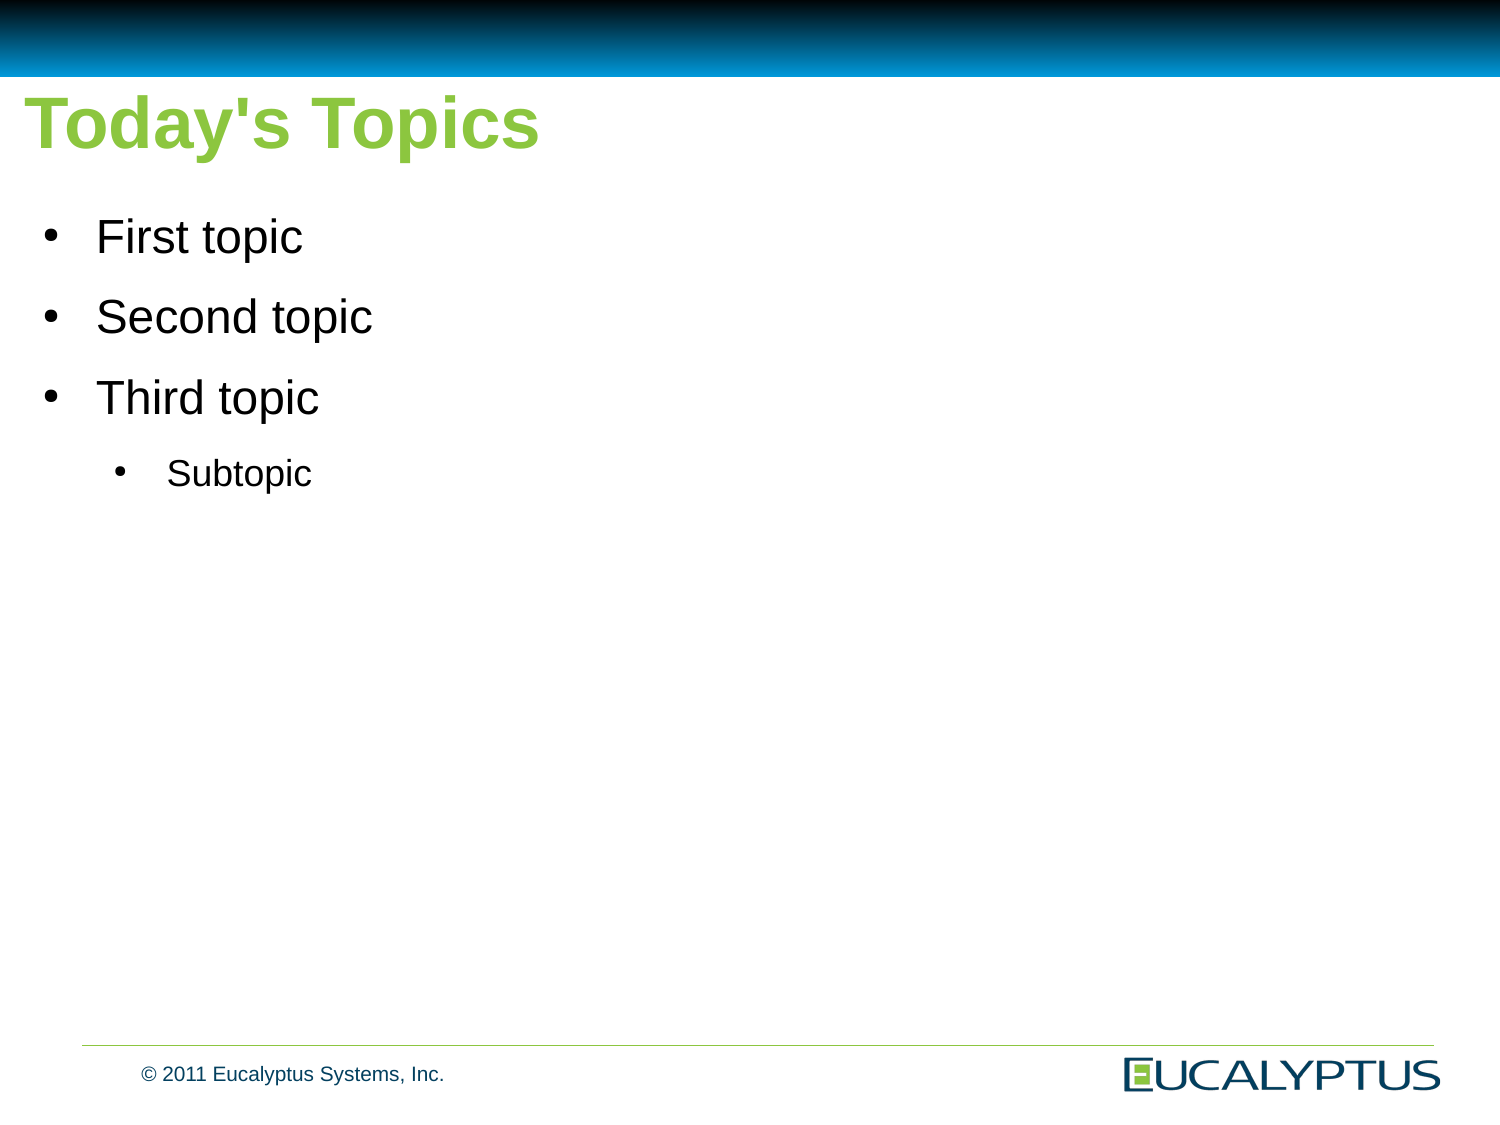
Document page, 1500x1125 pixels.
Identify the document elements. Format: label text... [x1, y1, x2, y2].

title Today's Topics [24, 76, 1475, 175]
list First topic Second topic Third topic Subtopic [24, 212, 1475, 1008]
picture [1121, 1056, 1443, 1093]
picture [141, 1066, 156, 1081]
